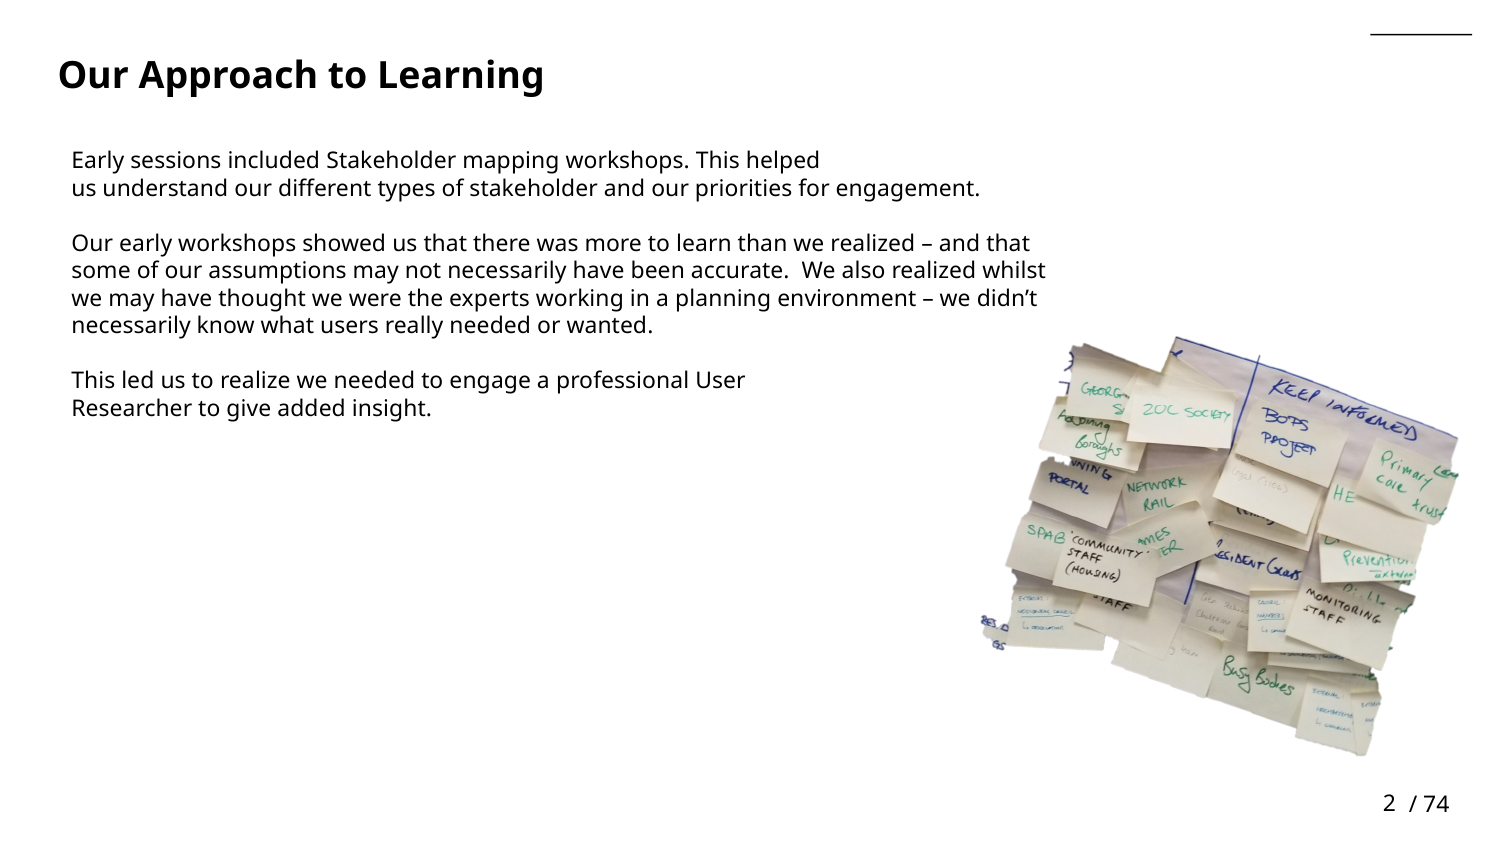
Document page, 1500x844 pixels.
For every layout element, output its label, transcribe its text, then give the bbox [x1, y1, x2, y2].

slide_number <number> [1321, 773, 1412, 839]
picture [969, 295, 1478, 774]
title Early sessions included Stakeholder mapping workshops. This helped us understand our different types of stakeholder and our priorities for engagement. Our early workshops showed us that there was more to learn than we realized – and that some of our assumptions may not necessarily have been accurate. We also realized whilst we may have thought we were the experts working in a planning environment – we didn’t necessarily know what users really needed or wanted. This led us to realize we needed to engage a professional User Researcher to give added insight. [56, 131, 1071, 701]
text_box Our Approach to Learning [42, 36, 1186, 136]
